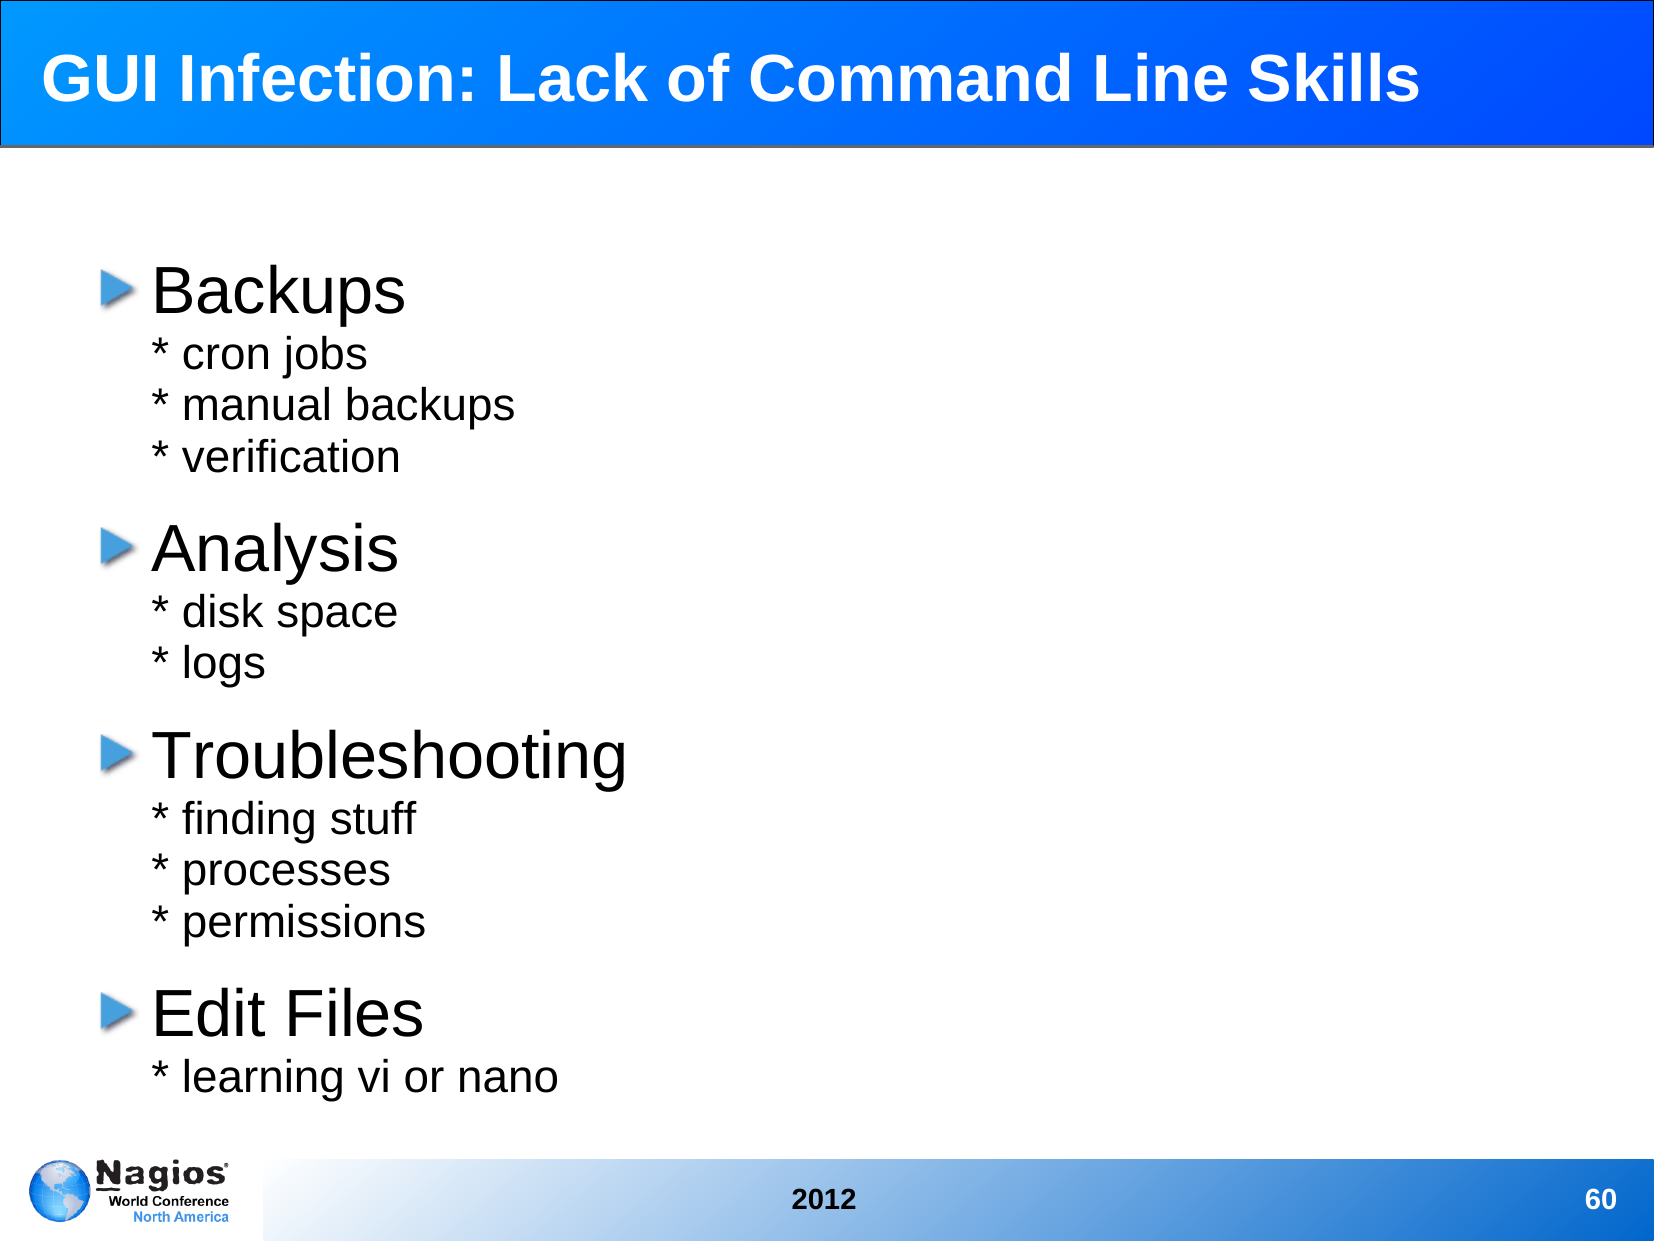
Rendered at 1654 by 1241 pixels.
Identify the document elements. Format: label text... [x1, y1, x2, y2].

list Backups * cron jobs * manual backups * verification Analysis * disk space * logs Troubleshooting * finding stuff * processes * permissions Edit Files * learning vi or nano [80, 253, 1618, 1103]
title GUI Infection: Lack of Command Line Skills [41, 29, 1618, 127]
picture [29, 1159, 229, 1235]
